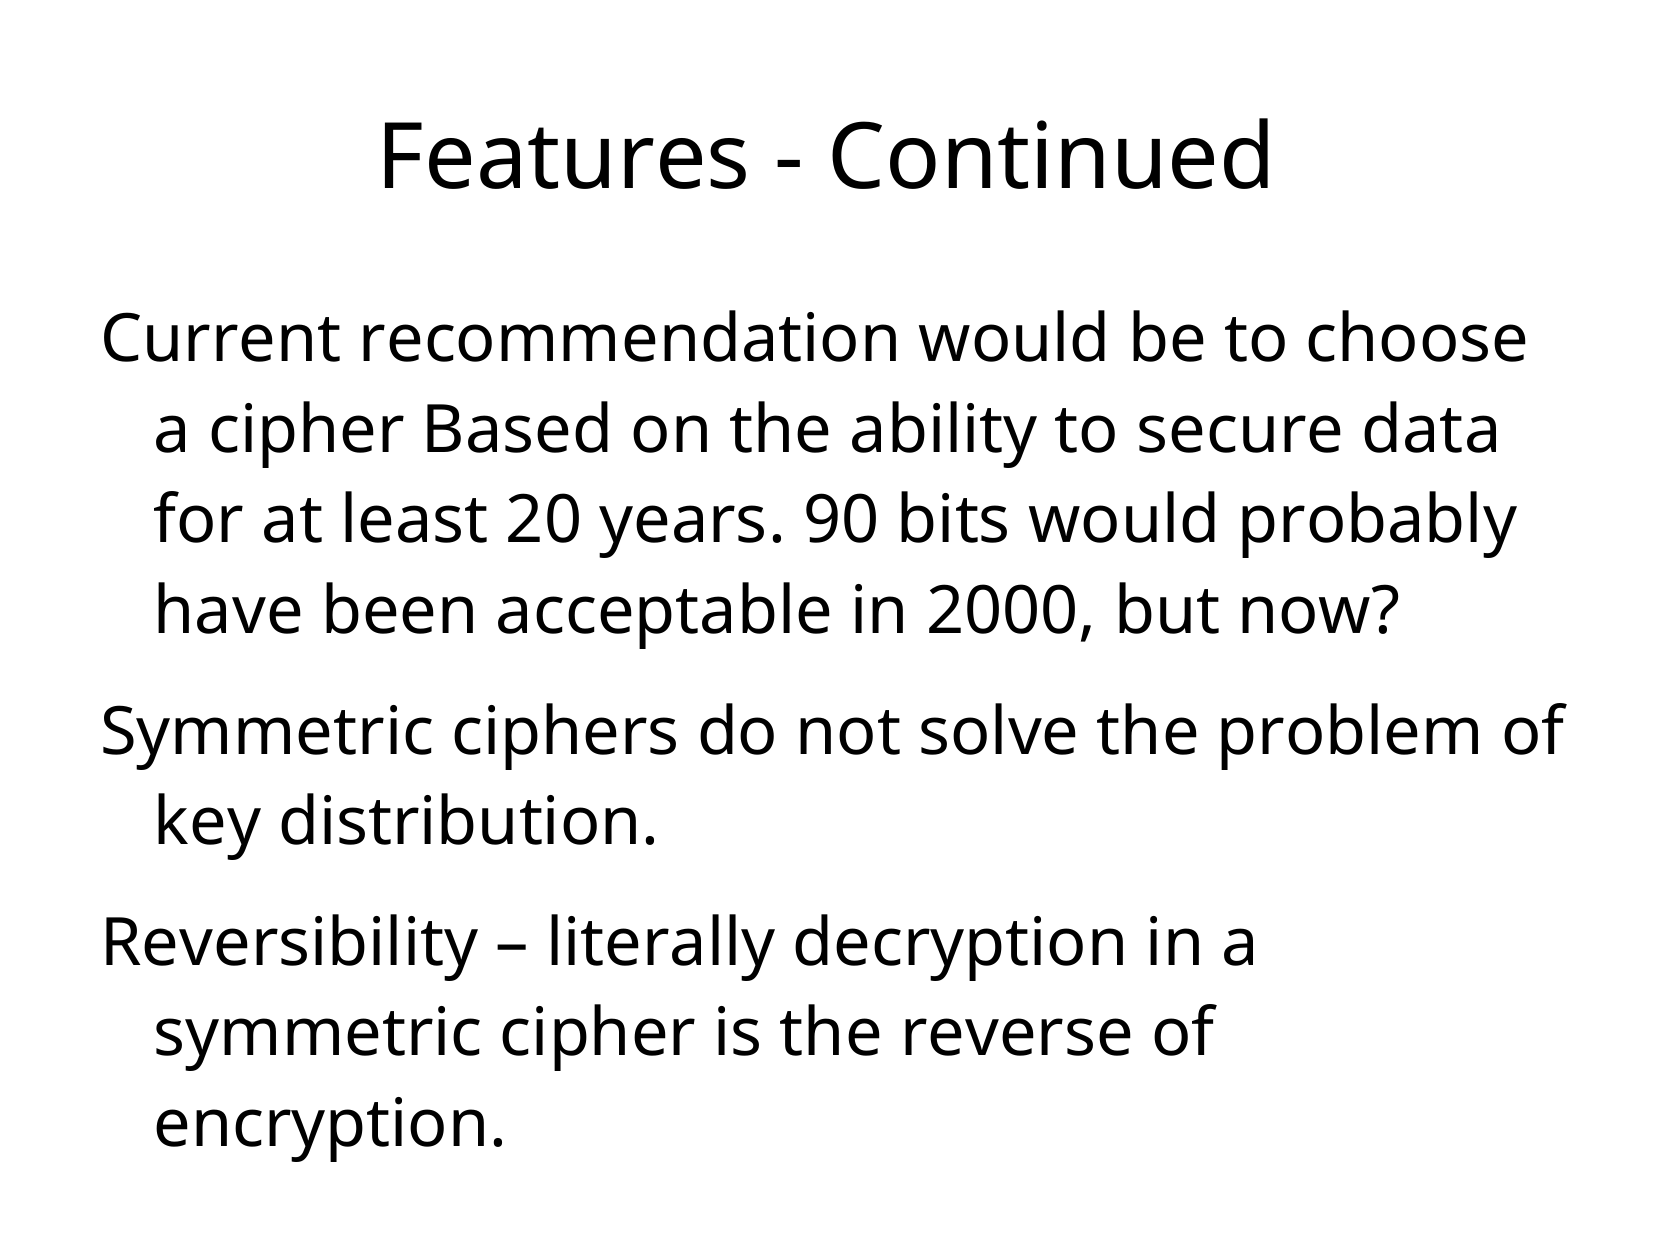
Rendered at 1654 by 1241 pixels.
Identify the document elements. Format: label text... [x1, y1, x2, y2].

list Current recommendation would be to choose a cipher Based on the ability to secure data for at least 20 years. 90 bits would probably have been acceptable in 2000, but now? Symmetric ciphers do not solve the problem of key distribution. Reversibility – literally decryption in a symmetric cipher is the reverse of encryption. [82, 290, 1571, 1109]
title Features - Continued [82, 49, 1571, 257]
